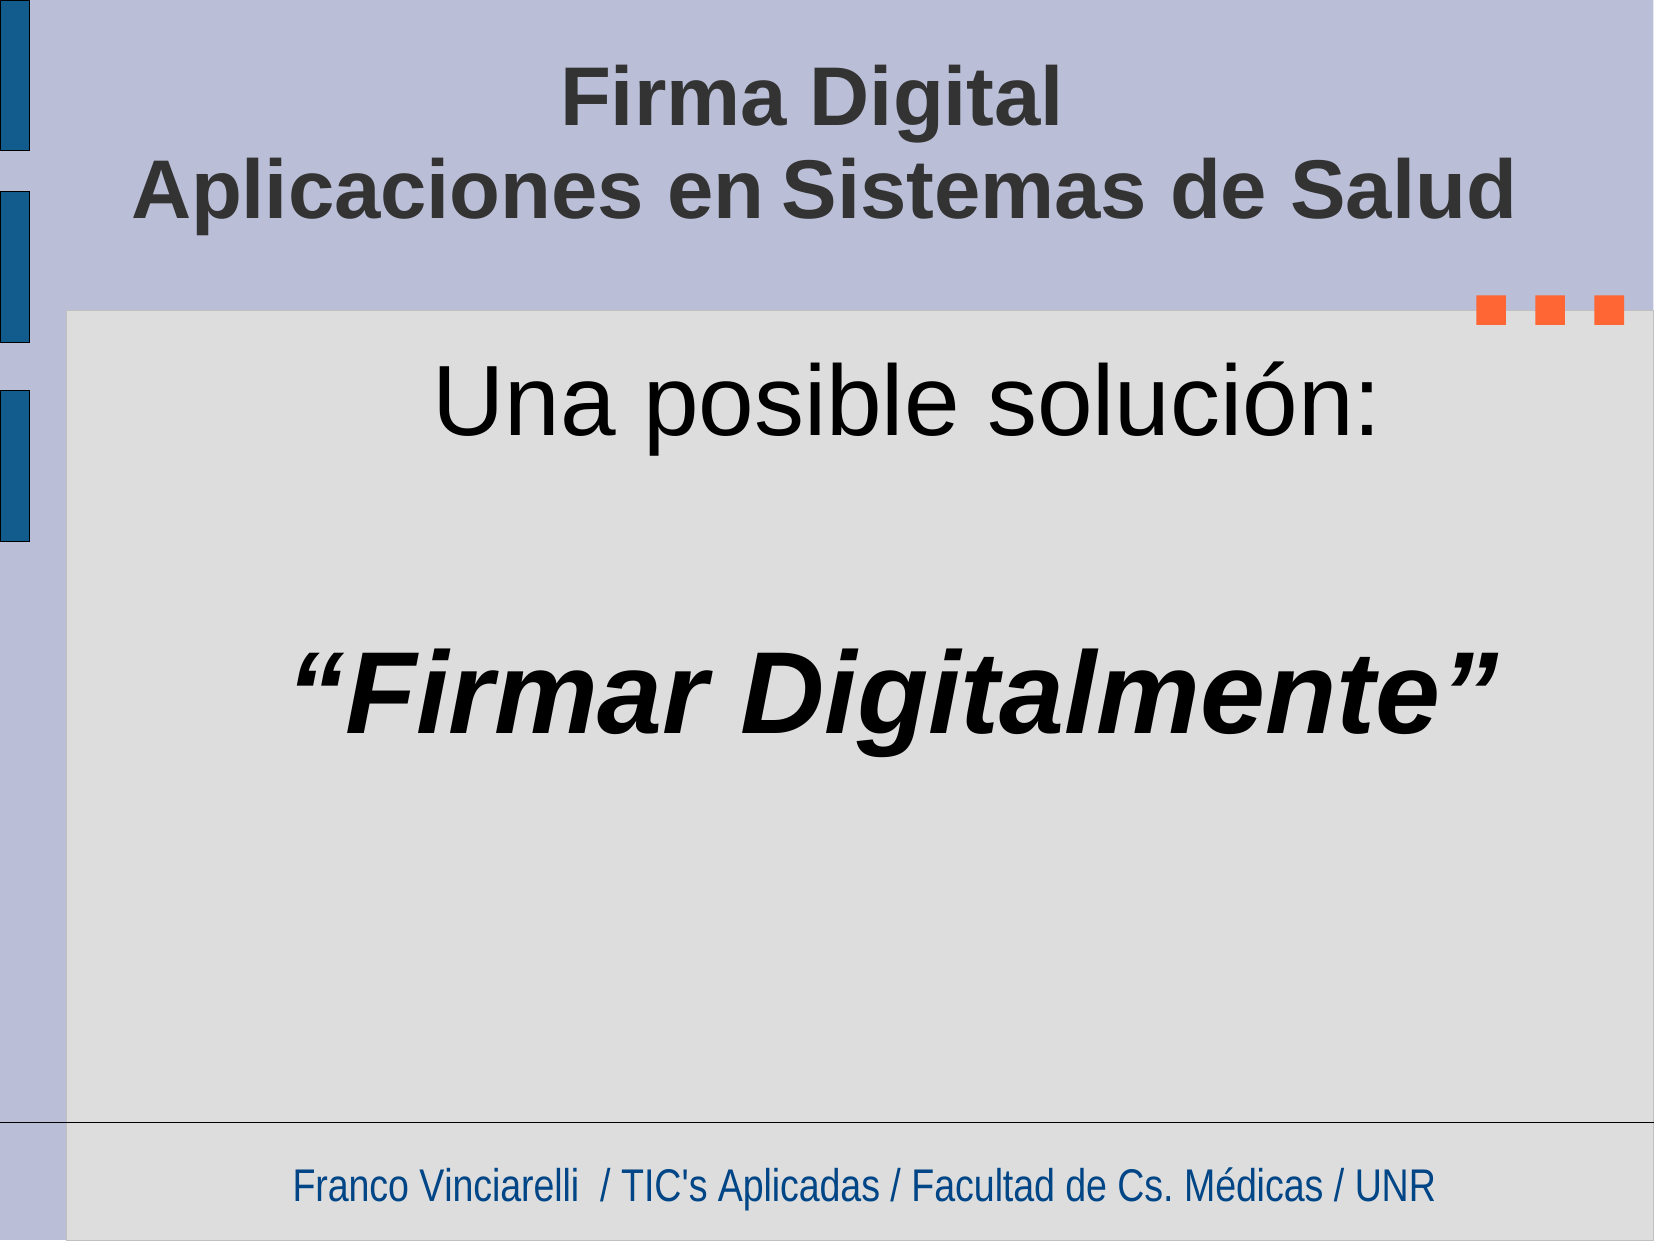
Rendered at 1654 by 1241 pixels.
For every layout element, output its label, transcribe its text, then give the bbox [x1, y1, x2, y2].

list Una posible solución: “Firmar Digitalmente” [121, 344, 1595, 1122]
title Firma Digital Aplicaciones en Sistemas de Salud [118, 50, 1531, 237]
text_box [1594, 295, 1625, 325]
text_box [1535, 295, 1565, 325]
text_box Franco Vinciarelli / TIC's Aplicadas / Facultad de Cs. Médicas / UNR [292, 1158, 1447, 1211]
text_box [1476, 295, 1506, 325]
list Una posible solución: “Firmar Digitalmente” [121, 1123, 1595, 1127]
